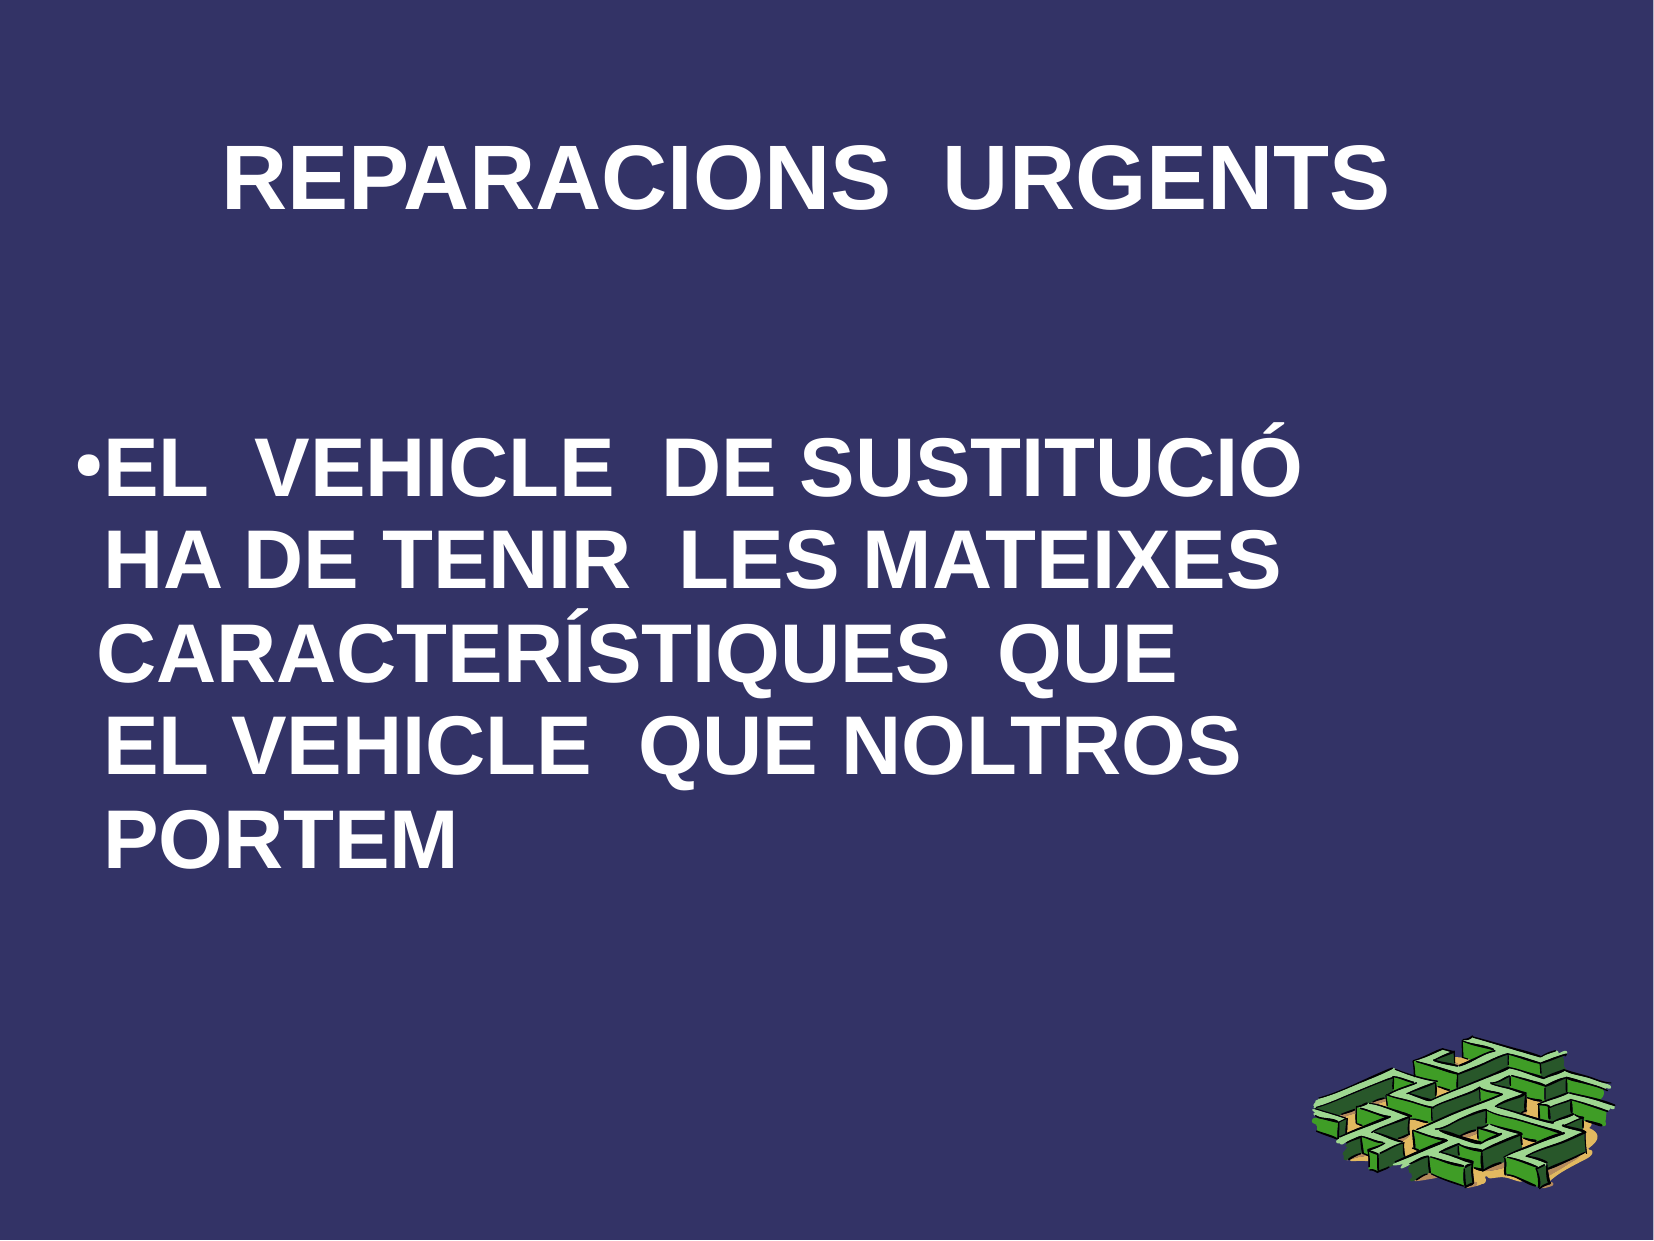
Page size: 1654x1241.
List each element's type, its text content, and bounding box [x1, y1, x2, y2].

text_box REPARACIONS URGENTS [206, 118, 1408, 237]
text_box EL VEHICLE DE SUSTITUCIÓ HA DE TENIR LES MATEIXES CARACTERÍSTIQUES QUE EL VEHICLE QUE NOLTROS PORTEM [59, 413, 1654, 1123]
